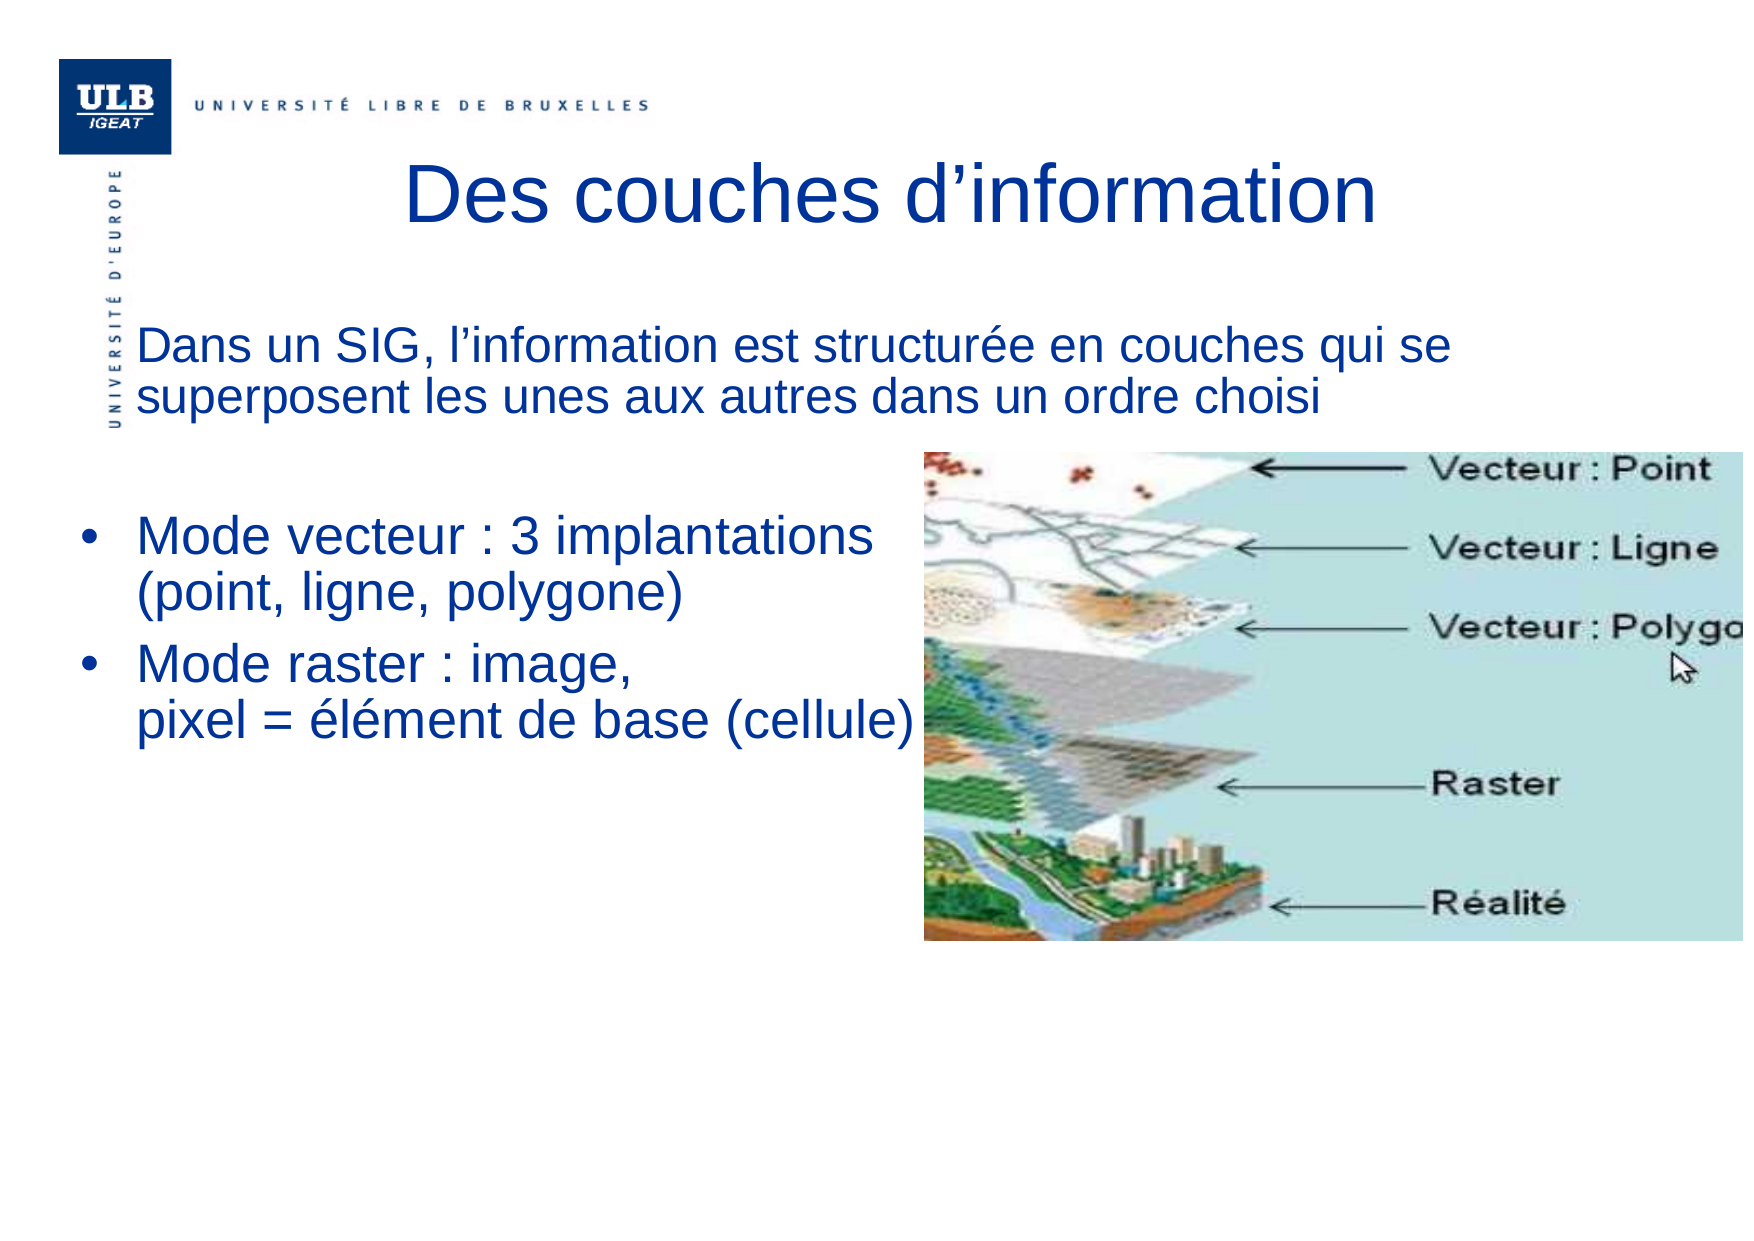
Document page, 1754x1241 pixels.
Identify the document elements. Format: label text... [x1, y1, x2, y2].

picture [59, 59, 1743, 1182]
list Dans un SIG, l’information est structurée en couches qui se superposent les unes aux autres dans un ordre choisi Mode vecteur : 3 implantations (point, ligne, polygone) Mode raster : image, pixel = élément de base (cellule) [29, 320, 1689, 1228]
title Des couches d’information [140, 79, 1613, 315]
